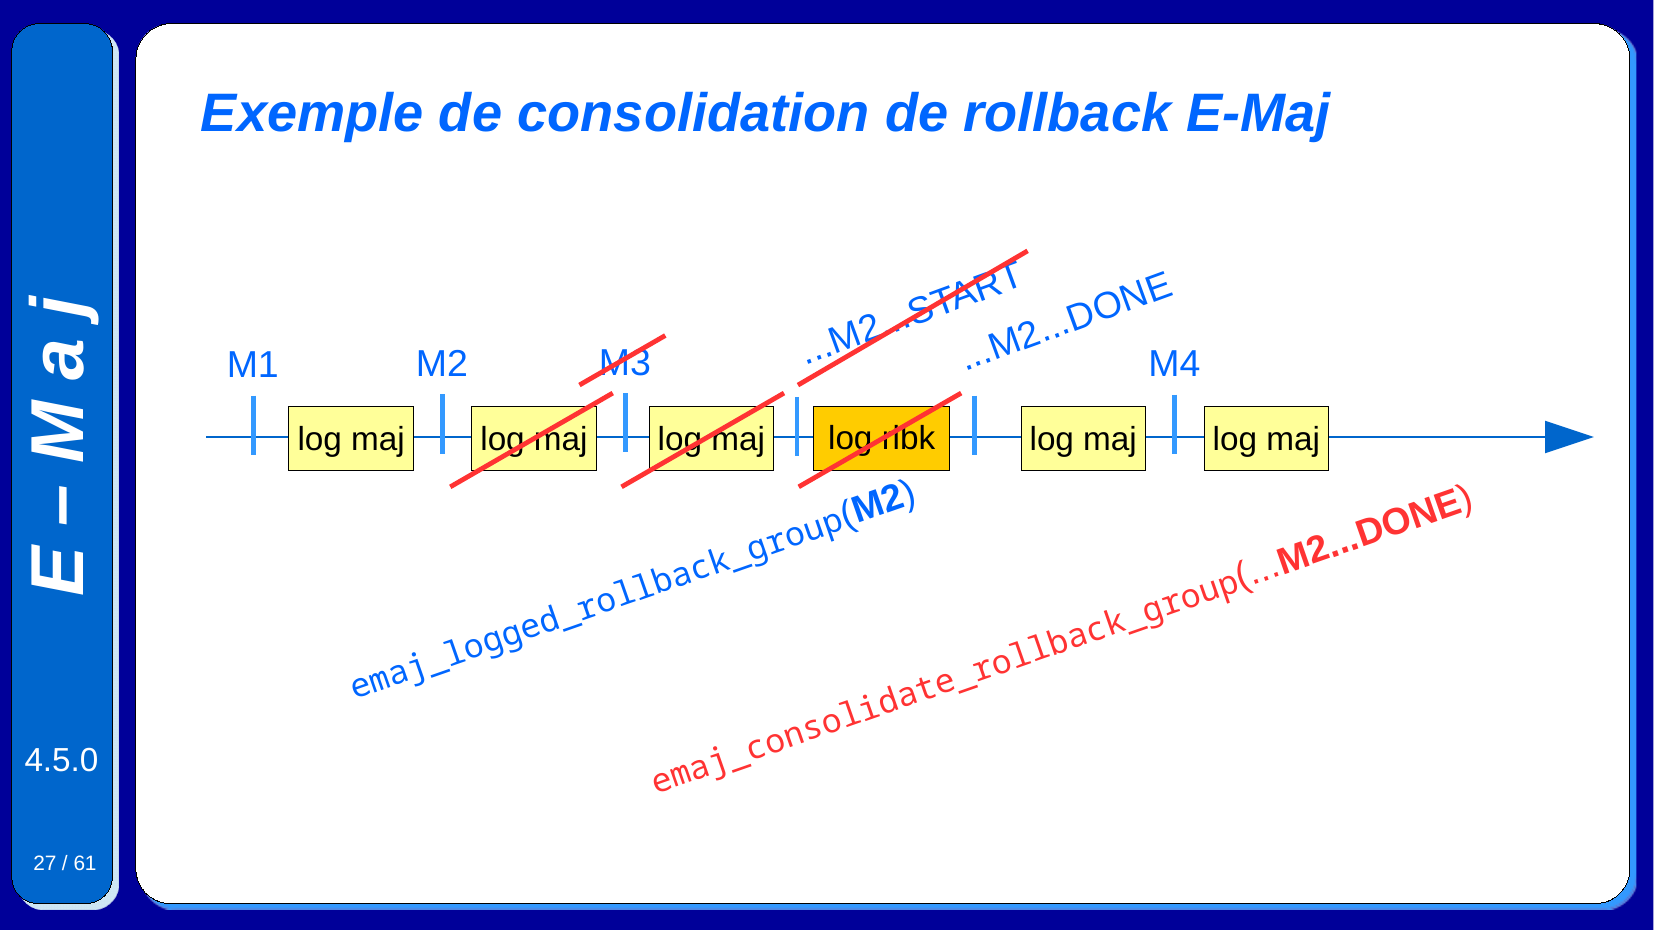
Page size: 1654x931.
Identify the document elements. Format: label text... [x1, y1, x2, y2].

text_box ...M2...DONE [937, 250, 1195, 391]
text_box log rlbk [813, 406, 932, 471]
text_box emaj_consolidate_rollback_group(...M2...DONE) [627, 462, 1499, 825]
text_box M1 [212, 336, 294, 394]
text_box M4 [1133, 335, 1216, 393]
text_box log maj [649, 406, 755, 467]
text_box M3 [584, 339, 666, 392]
text_box log maj [485, 406, 597, 471]
text_box log maj [471, 406, 583, 471]
text_box log maj [1204, 406, 1329, 471]
text_box log maj [288, 406, 414, 471]
text_box log rlbk [833, 406, 950, 471]
text_box M3 [584, 334, 661, 379]
text_box log maj [1021, 406, 1146, 471]
text_box log maj [656, 406, 774, 471]
text_box ...M2...START [777, 241, 1046, 383]
text_box M2 [401, 335, 483, 393]
text_box emaj_logged_rollback_group(M2) [326, 471, 941, 731]
title Exemple de consolidation de rollback E-Maj [200, 34, 1575, 191]
